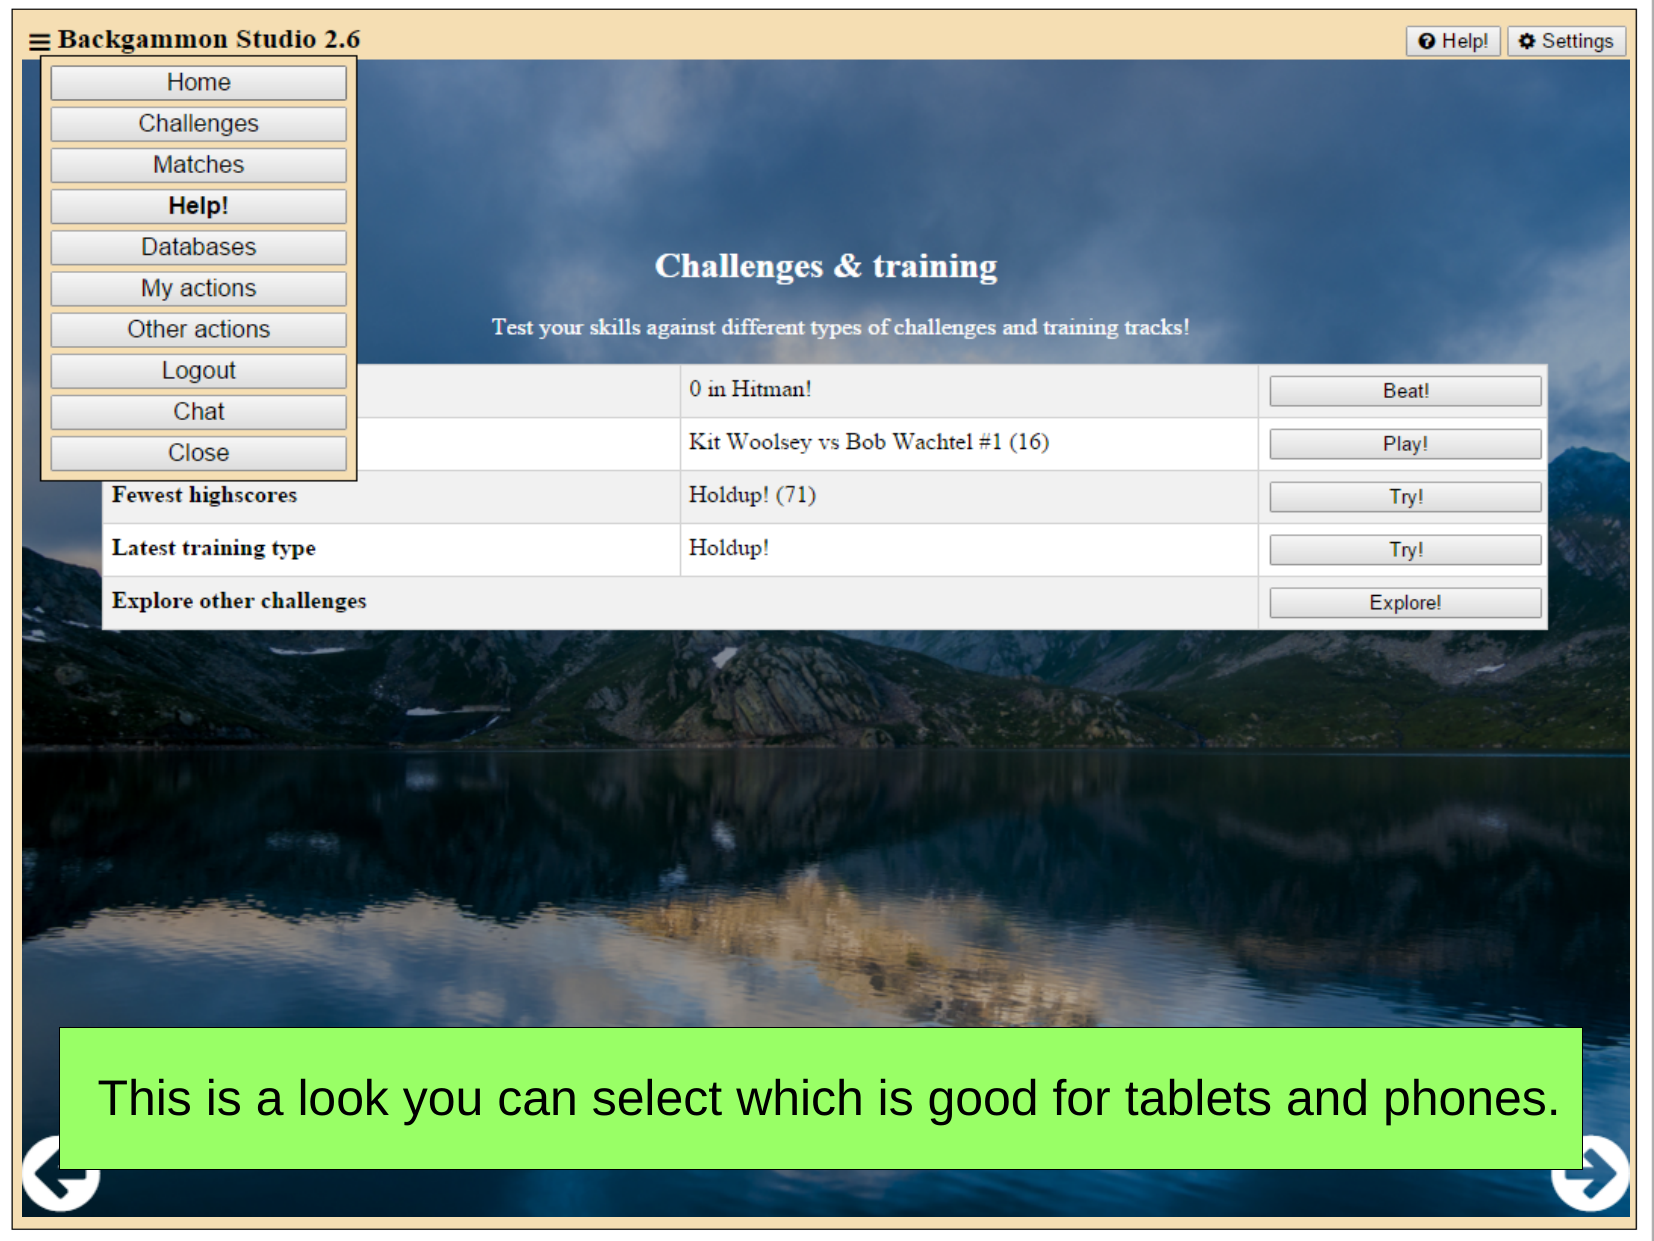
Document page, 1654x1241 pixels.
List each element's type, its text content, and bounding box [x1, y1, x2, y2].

picture [0, 0, 1654, 1241]
text_box This is a look you can select which is good for tablets and phones. [59, 1027, 1583, 1170]
